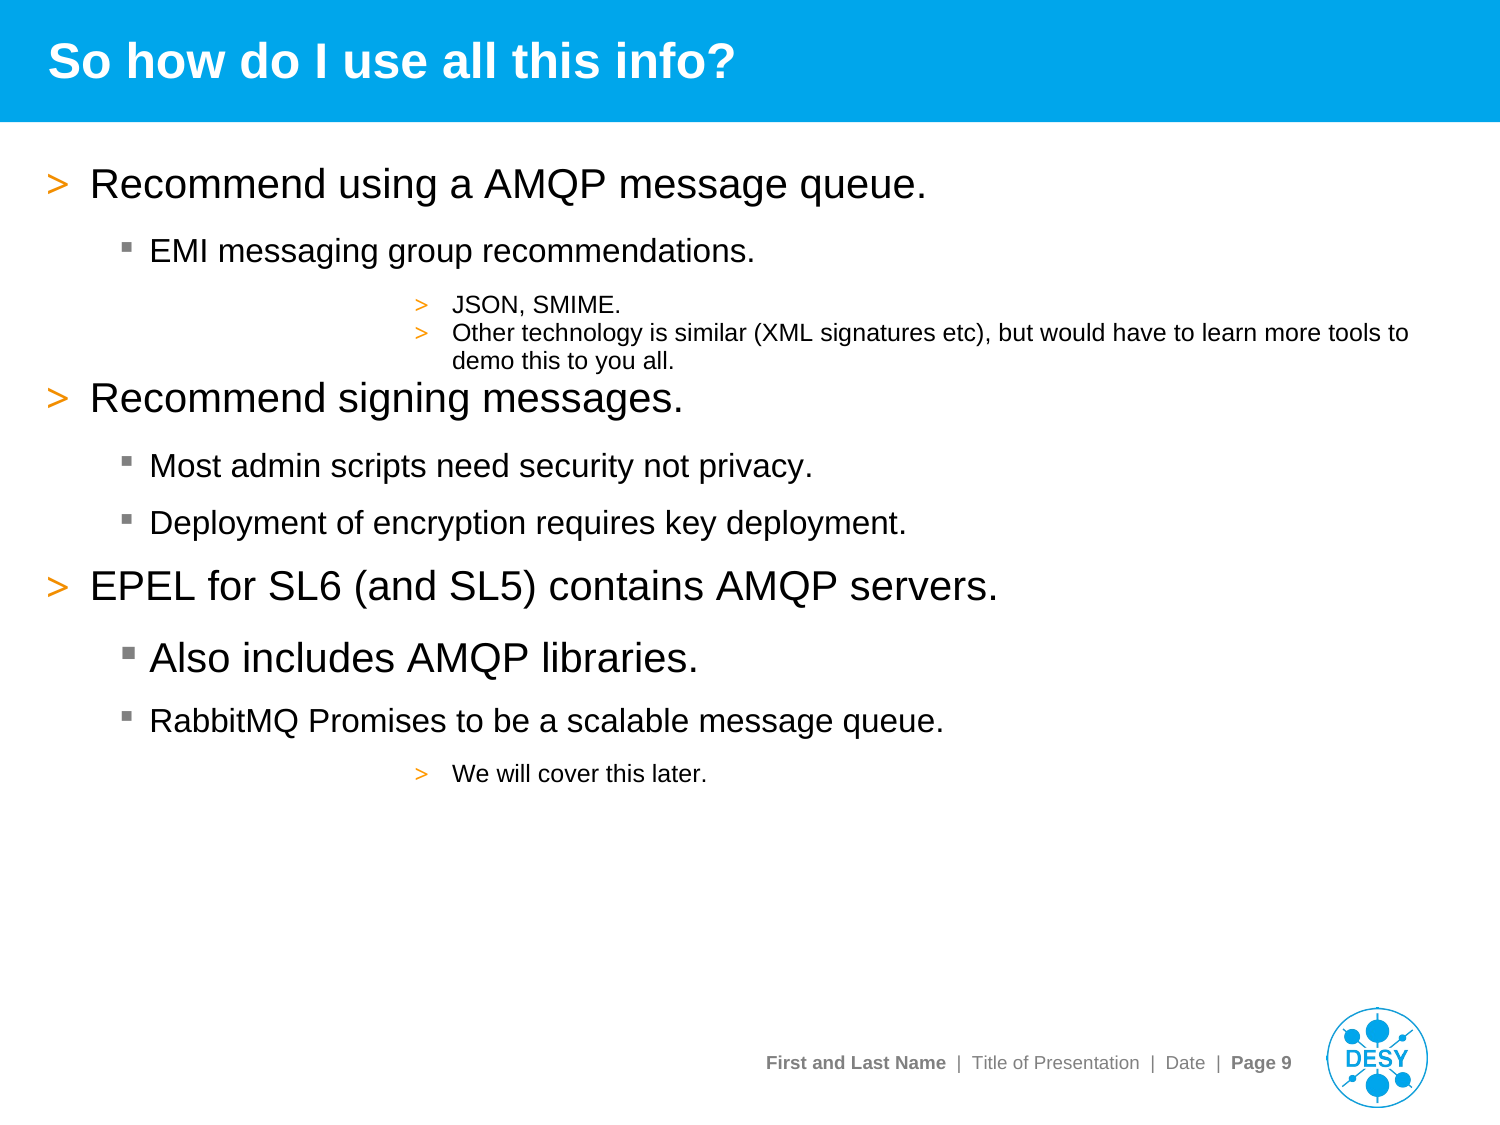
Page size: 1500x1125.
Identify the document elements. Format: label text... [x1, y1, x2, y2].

list Recommend using a AMQP message queue. EMI messaging group recommendations. JSON, SMIME. Other technology is similar (XML signatures etc), but would have to learn more tools to demo this to you all. Recommend signing messages. Most admin scripts need security not privacy. Deployment of encryption requires key deployment. EPEL for SL6 (and SL5) contains AMQP servers. Also includes AMQP libraries. RabbitMQ Promises to be a scalable message queue. We will cover this later. [46, 160, 1444, 889]
title So how do I use all this info? [47, 24, 1446, 99]
picture [1326, 1007, 1428, 1108]
